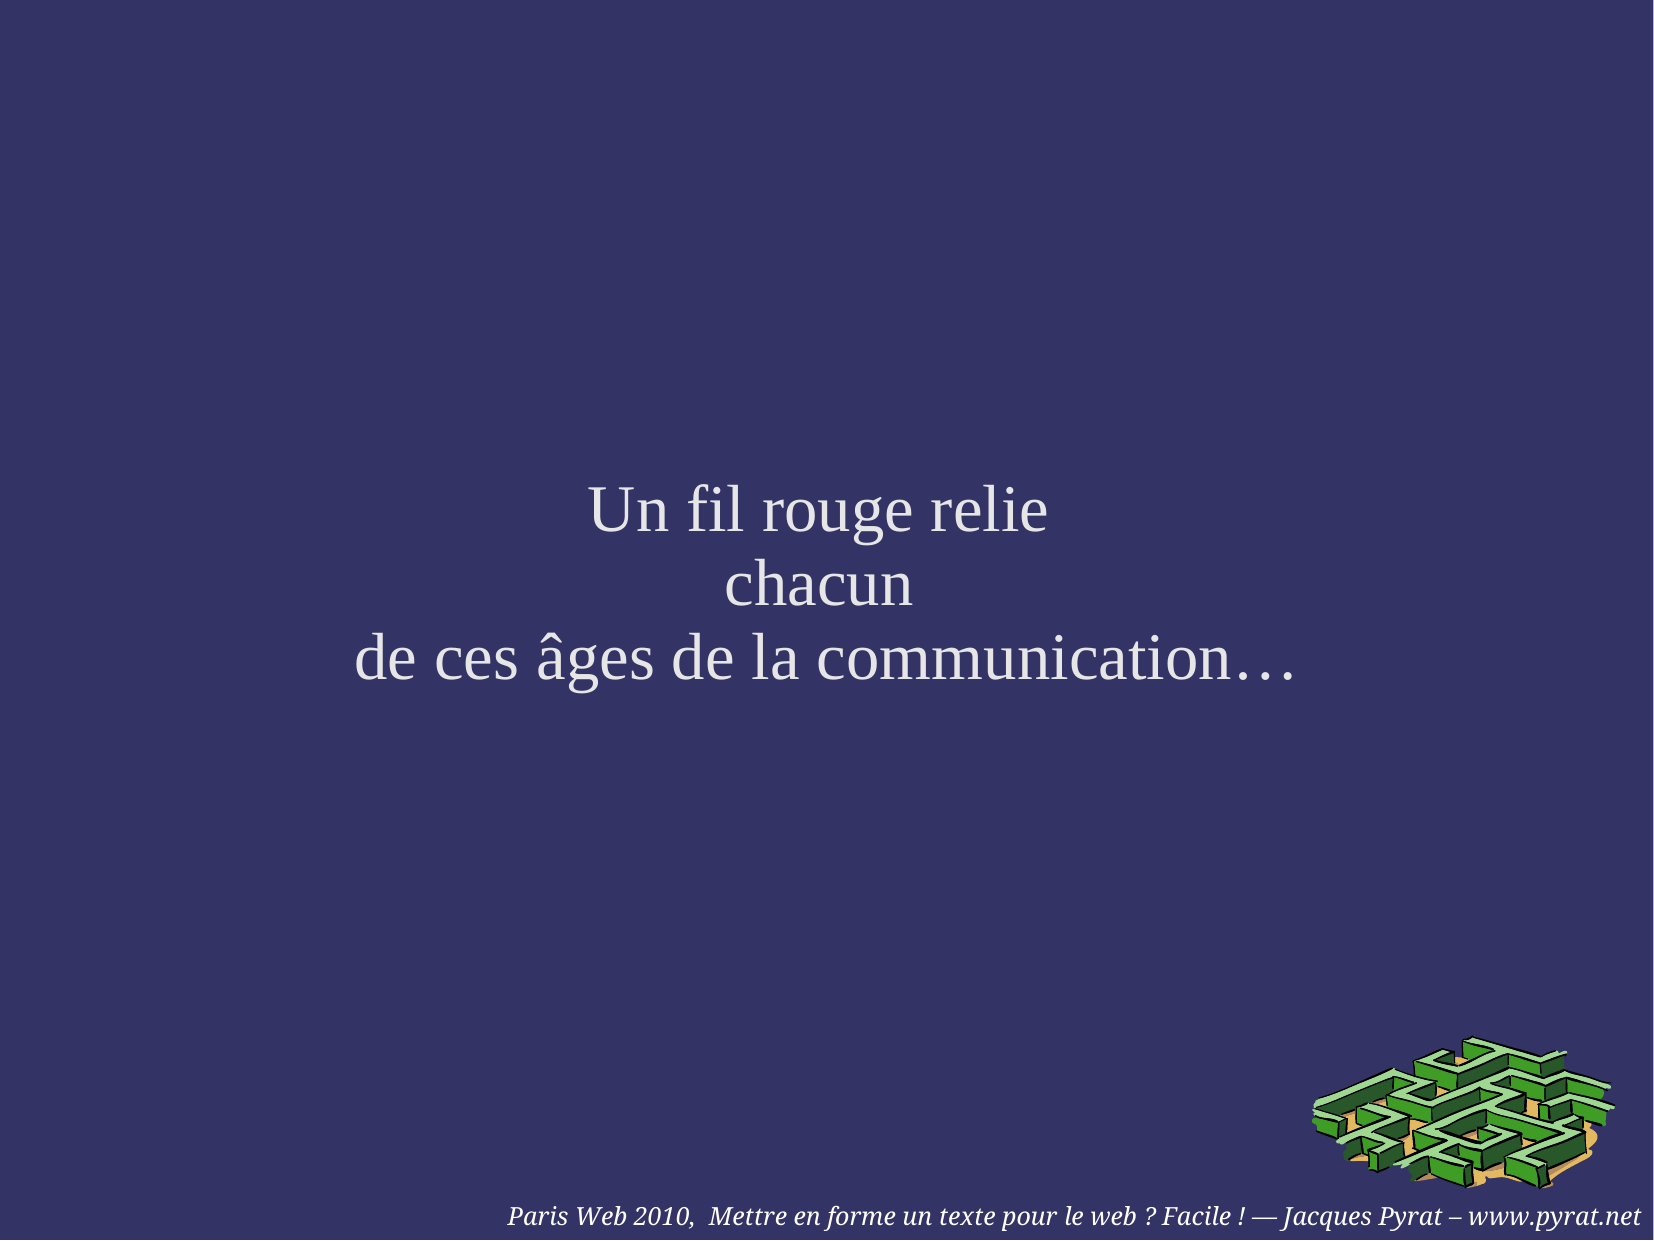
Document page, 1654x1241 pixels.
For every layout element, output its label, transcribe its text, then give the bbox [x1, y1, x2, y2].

subtitle Un fil rouge relie chacun de ces âges de la communication… [121, 19, 1534, 1147]
